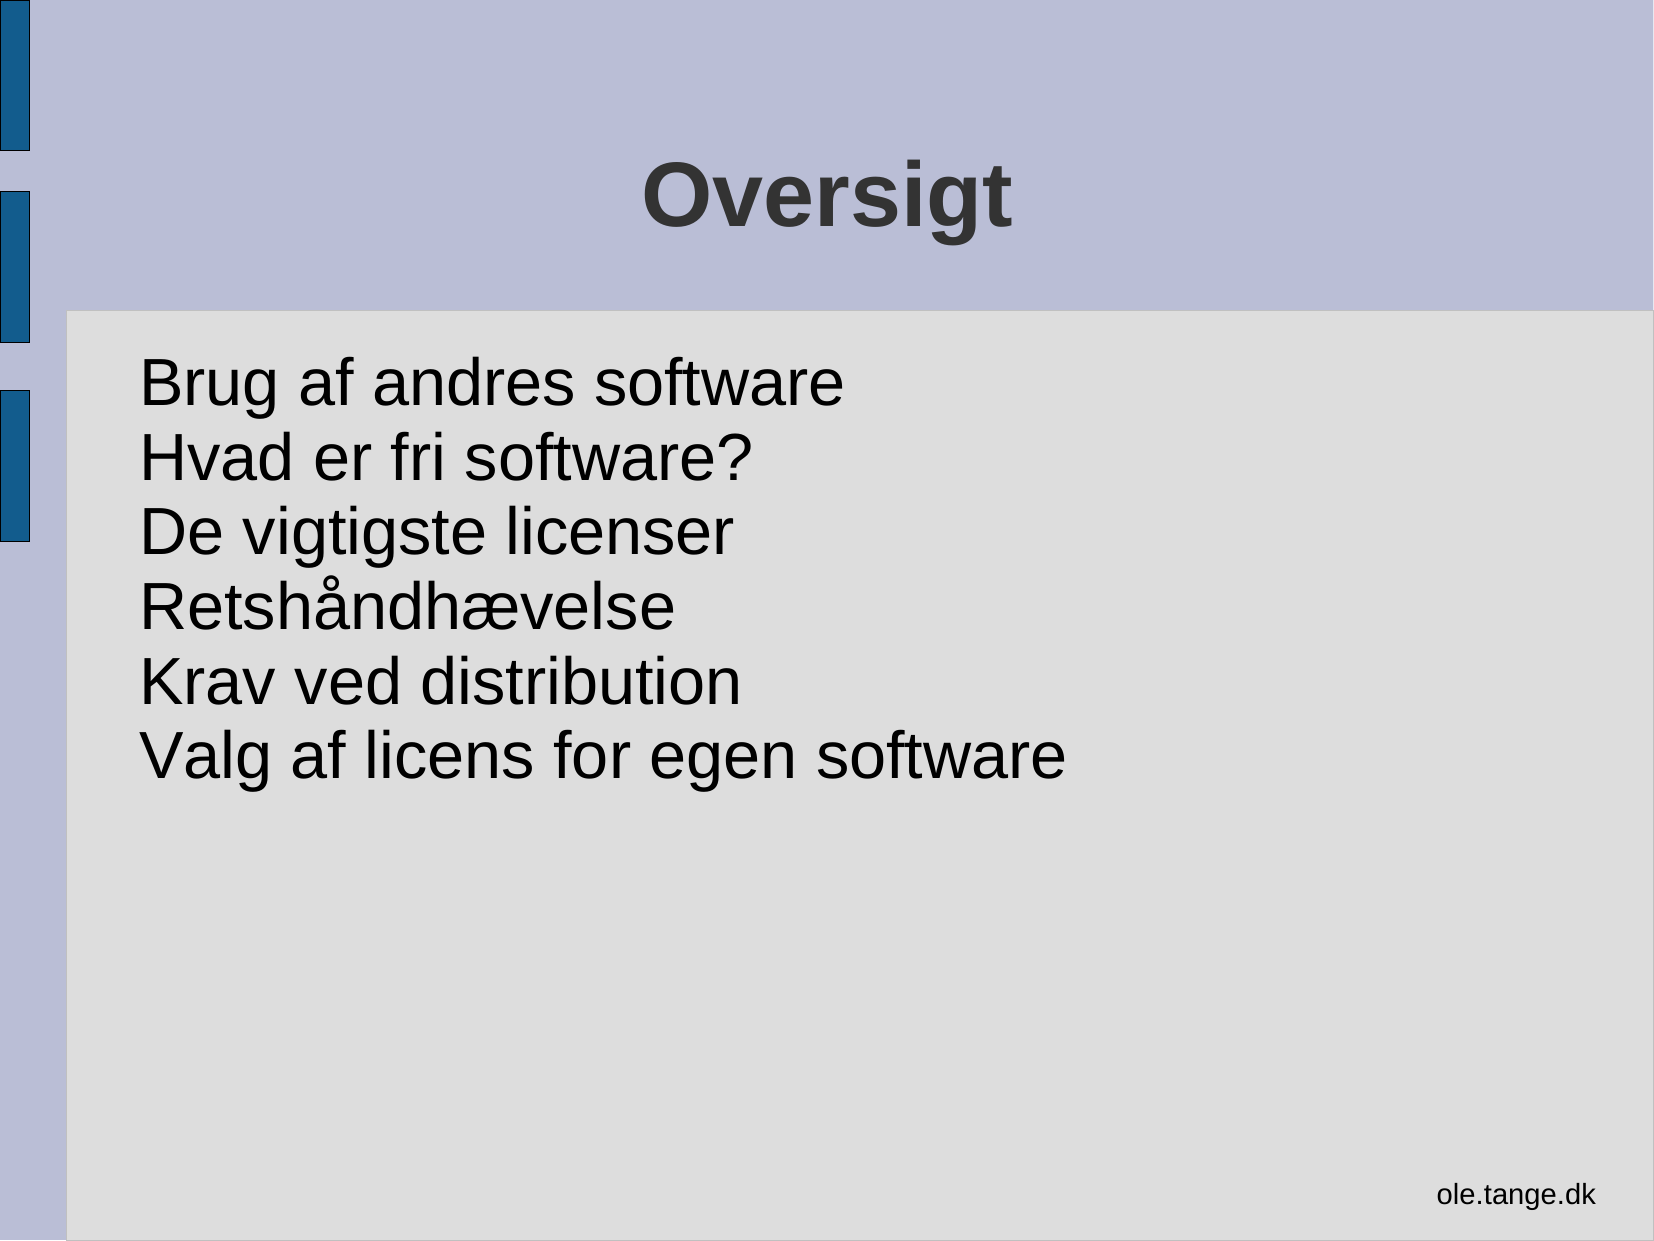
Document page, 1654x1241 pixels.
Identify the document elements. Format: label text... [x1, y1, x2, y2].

list Brug af andres software Hvad er fri software? De vigtigste licenser Retshåndhævelse Krav ved distribution Valg af licens for egen software [121, 344, 1534, 1127]
title Oversigt [121, 91, 1534, 299]
